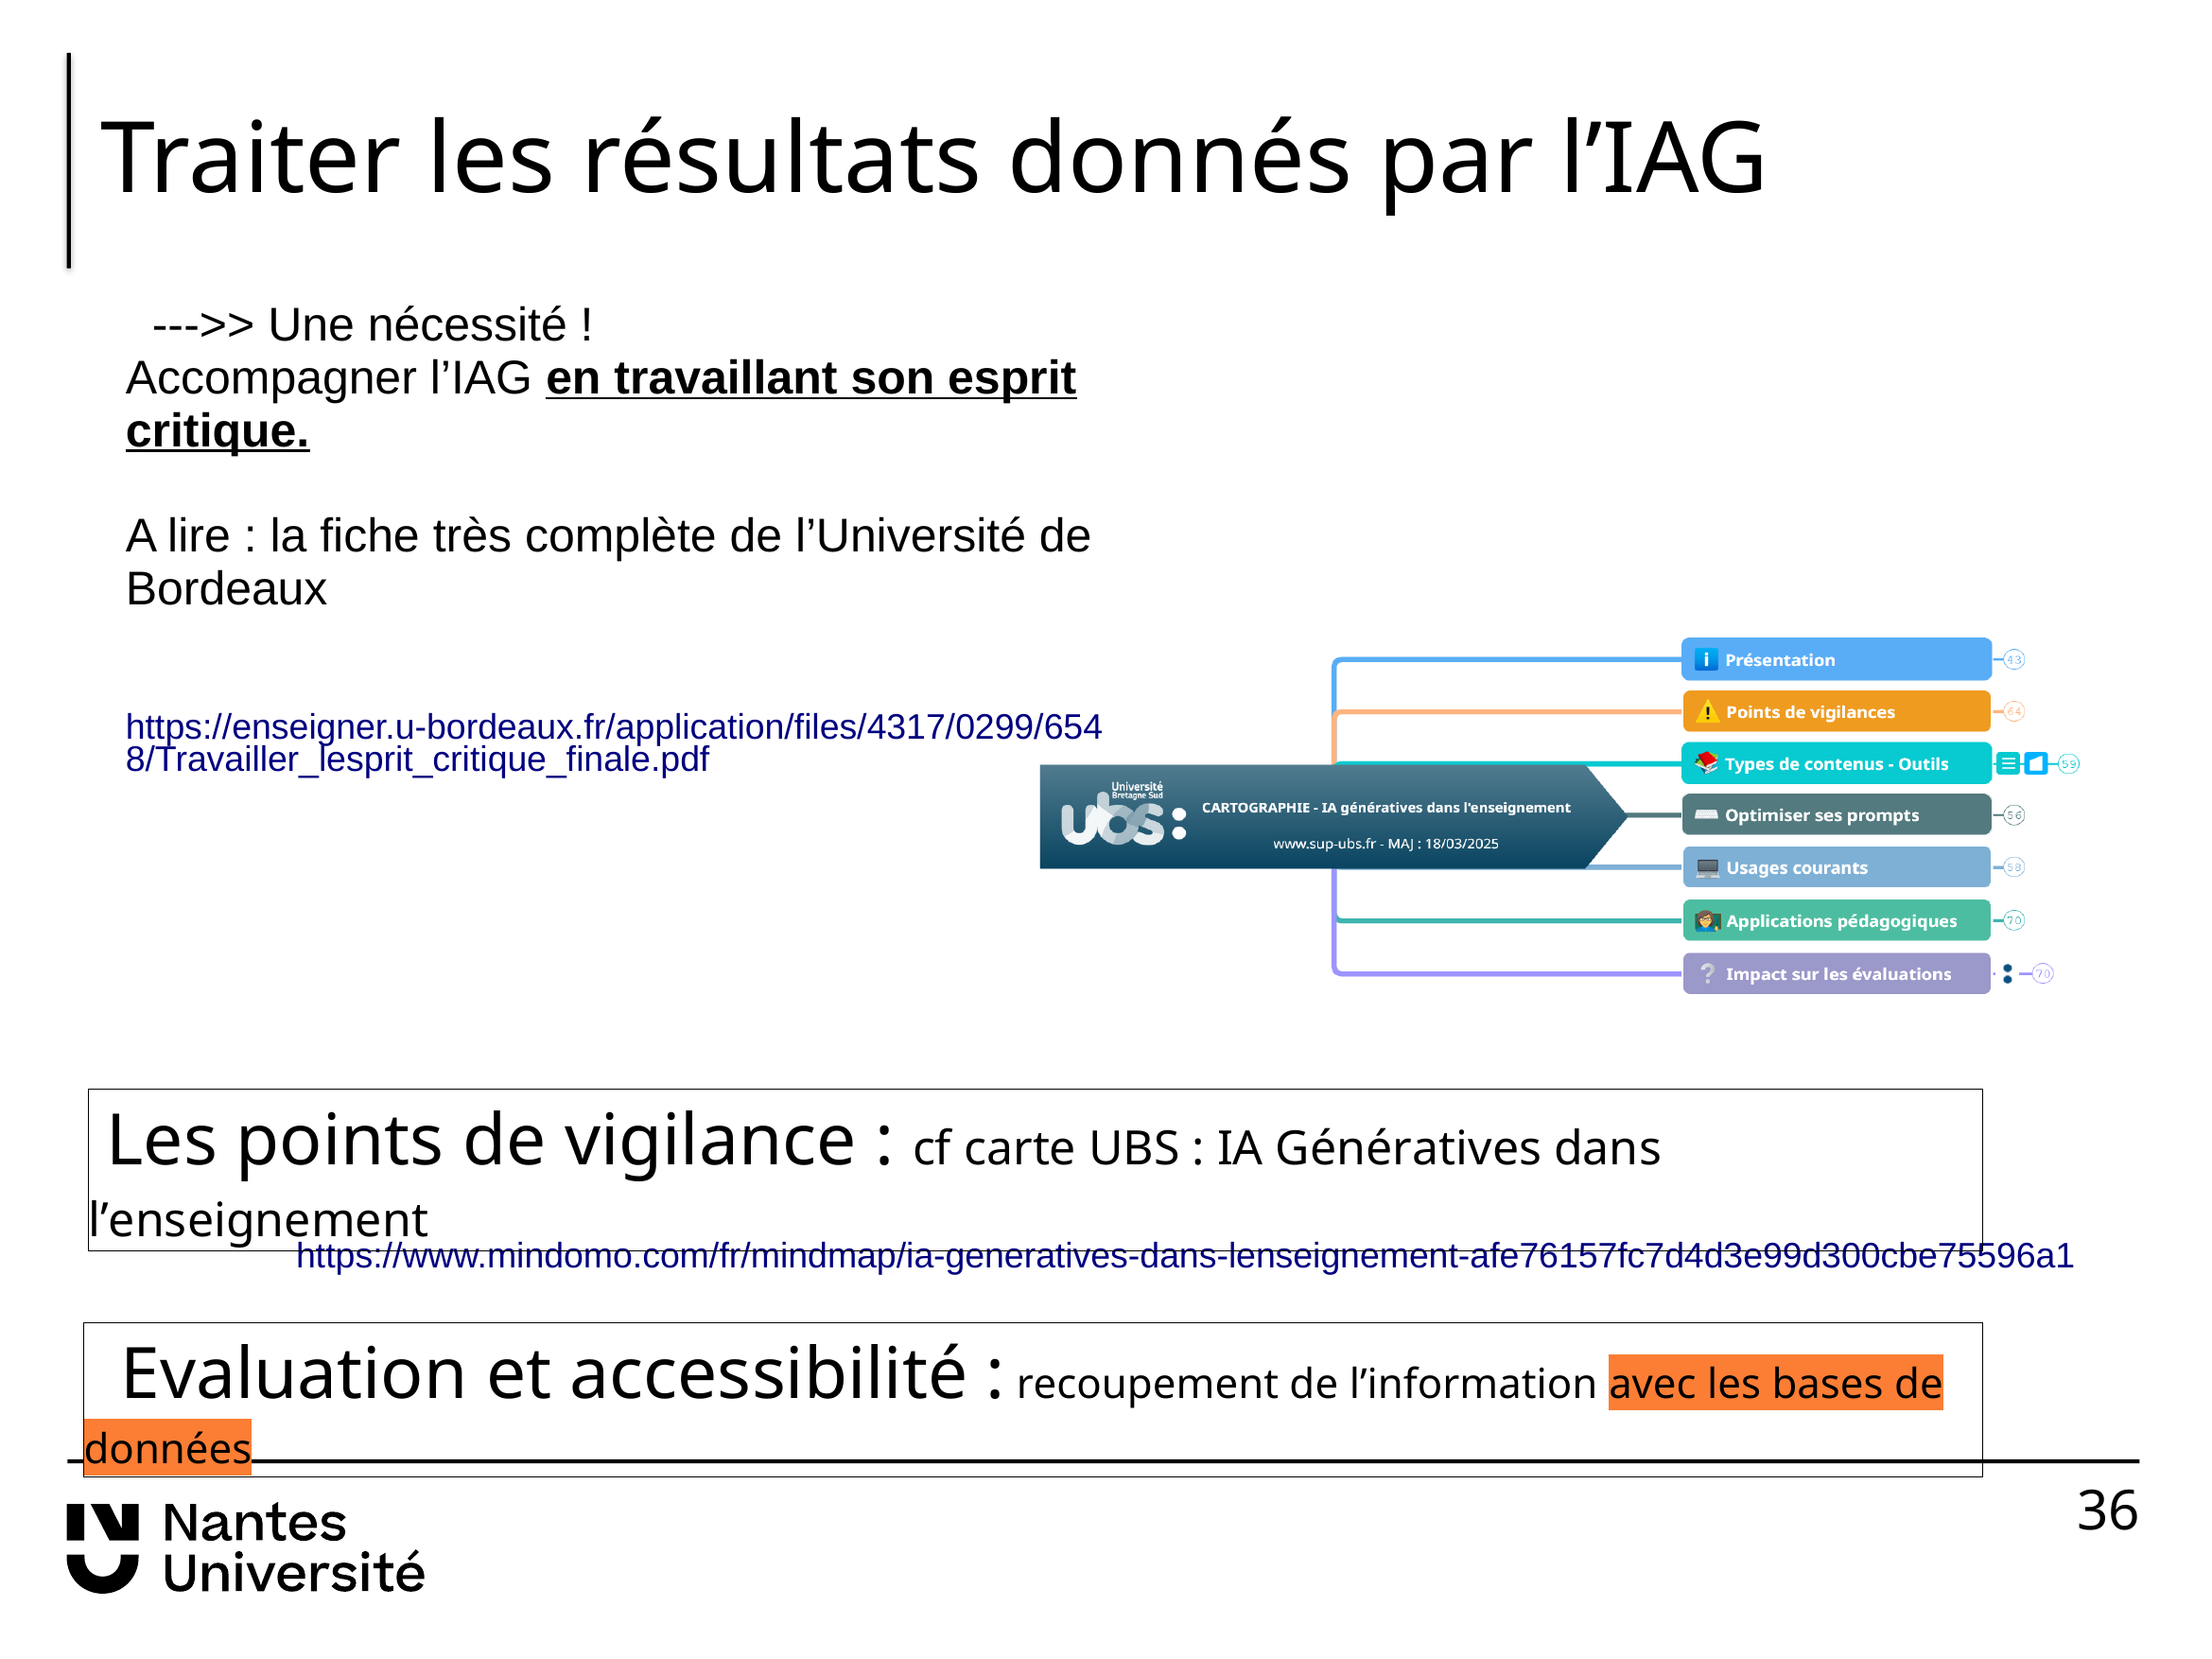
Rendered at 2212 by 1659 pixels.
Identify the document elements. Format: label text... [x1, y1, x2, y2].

text_box Les points de vigilance : cf carte UBS : IA Génératives dans l’enseignement [88, 1089, 1983, 1201]
slide_number <numéro> [1815, 1478, 2140, 1546]
title Traiter les résultats donnés par l’IAG [100, 106, 2023, 215]
text_box Evaluation et accessibilité : recoupement de l’information avec les bases de données [83, 1322, 1983, 1477]
text_box https://www.mindomo.com/fr/mindmap/ia-generatives-dans-lenseignement-afe76157fc7d4d3e99d300cbe75596a1 [282, 1229, 2095, 1323]
picture [998, 585, 2095, 1034]
text_box https://www.mindomo.com/fr/mindmap/ia-generatives-dans-lenseignement-afe76157fc7d4d3e99d300cbe75596a1 [282, 1229, 1982, 1250]
text_box --->> Une nécessité ! Accompagner l’IAG en travaillant son esprit critique. A lire : la fiche très complète de l’Université de Bordeaux https://enseigner.u-bordeaux.fr/application/files/4317/0299/6548/Travailler_lesprit_critique_finale.pdf [112, 291, 1118, 755]
